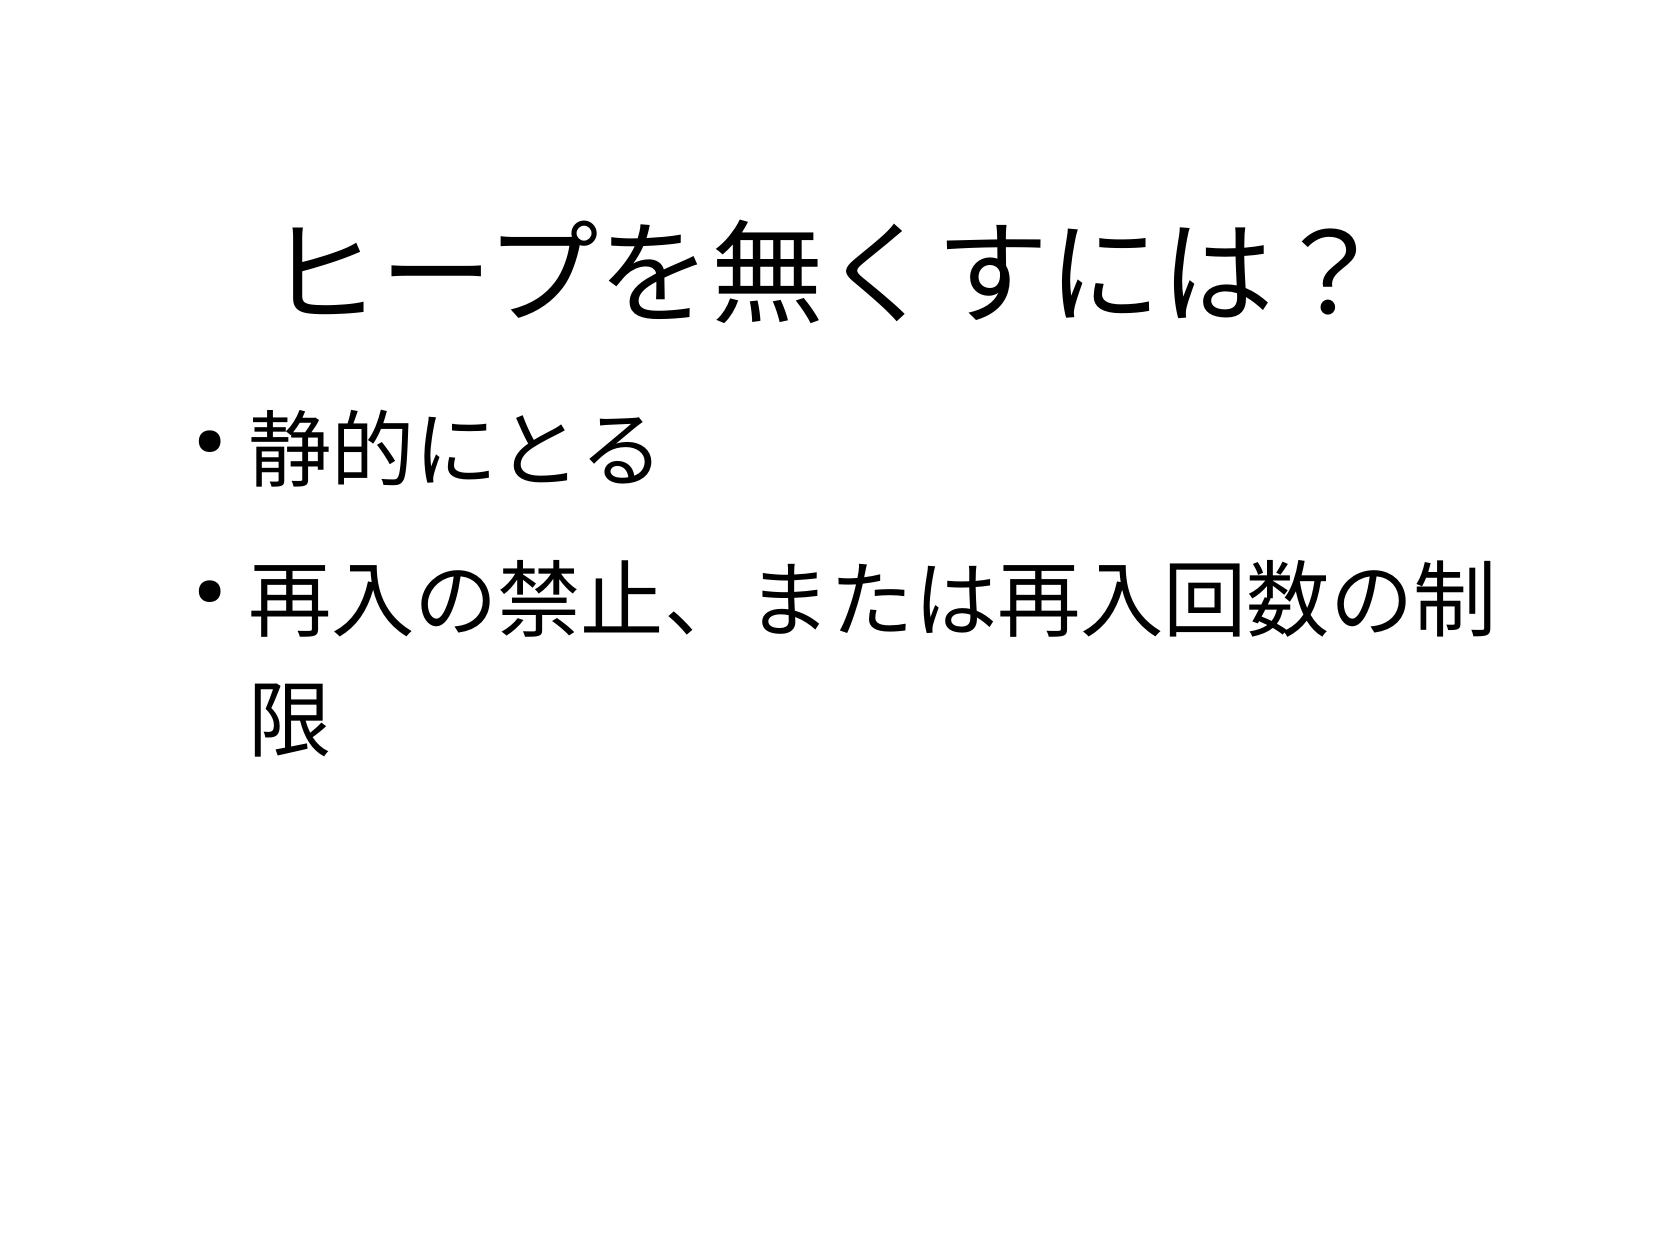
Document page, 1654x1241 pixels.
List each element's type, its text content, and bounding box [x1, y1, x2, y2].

title ヒープを無くすには？ [82, 161, 1571, 369]
list 静的にとる 再入の禁止、または再入回数の制限 [177, 383, 1571, 1104]
